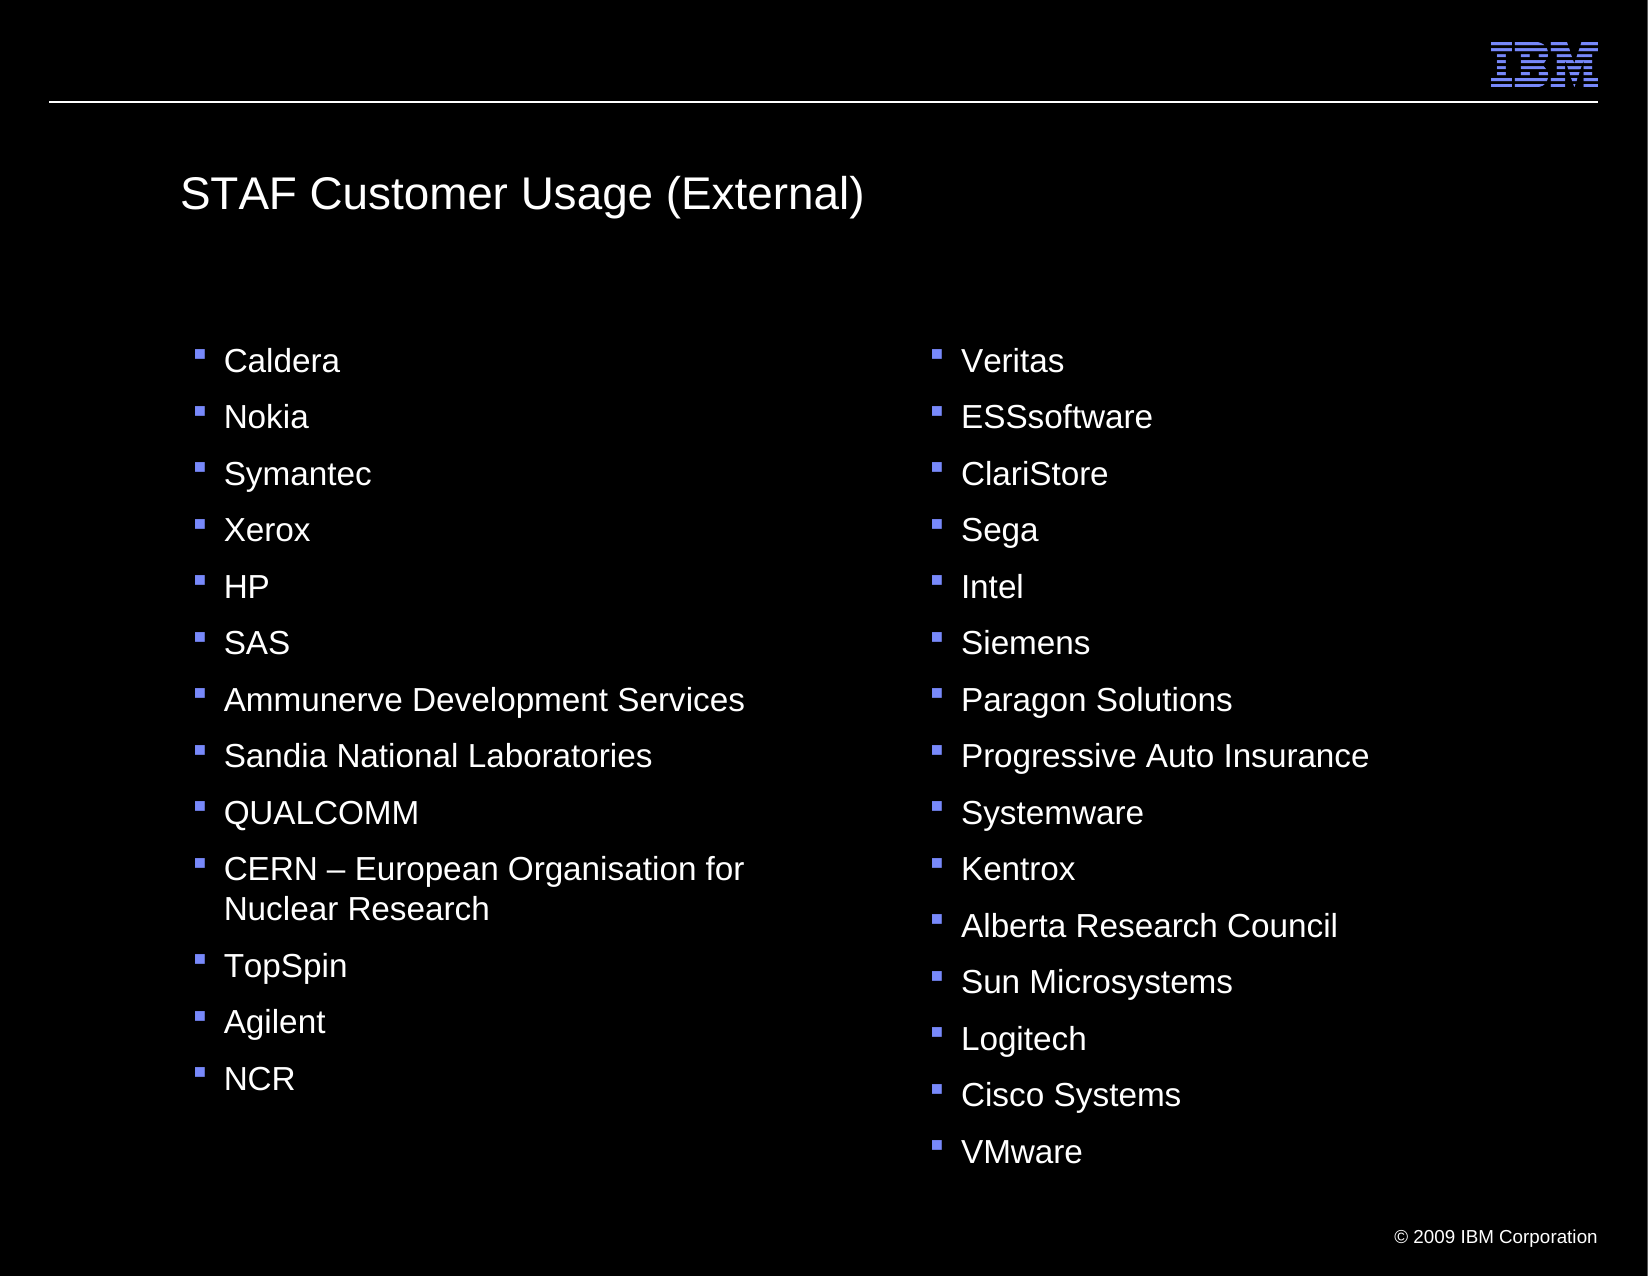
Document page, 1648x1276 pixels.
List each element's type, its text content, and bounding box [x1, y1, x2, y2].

picture [1491, 42, 1598, 87]
list Caldera Nokia Symantec Xerox HP SAS Ammunerve Development Services Sandia National Laboratories QUALCOMM CERN – European Organisation for Nuclear Research TopSpin Agilent NCR [175, 330, 824, 1276]
list Veritas ESSsoftware ClariStore Sega Intel Siemens Paragon Solutions Progressive Auto Insurance Systemware Kentrox Alberta Research Council Sun Microsystems Logitech Cisco Systems VMware [912, 330, 1562, 1276]
title STAF Customer Usage (External) [163, 161, 1648, 255]
